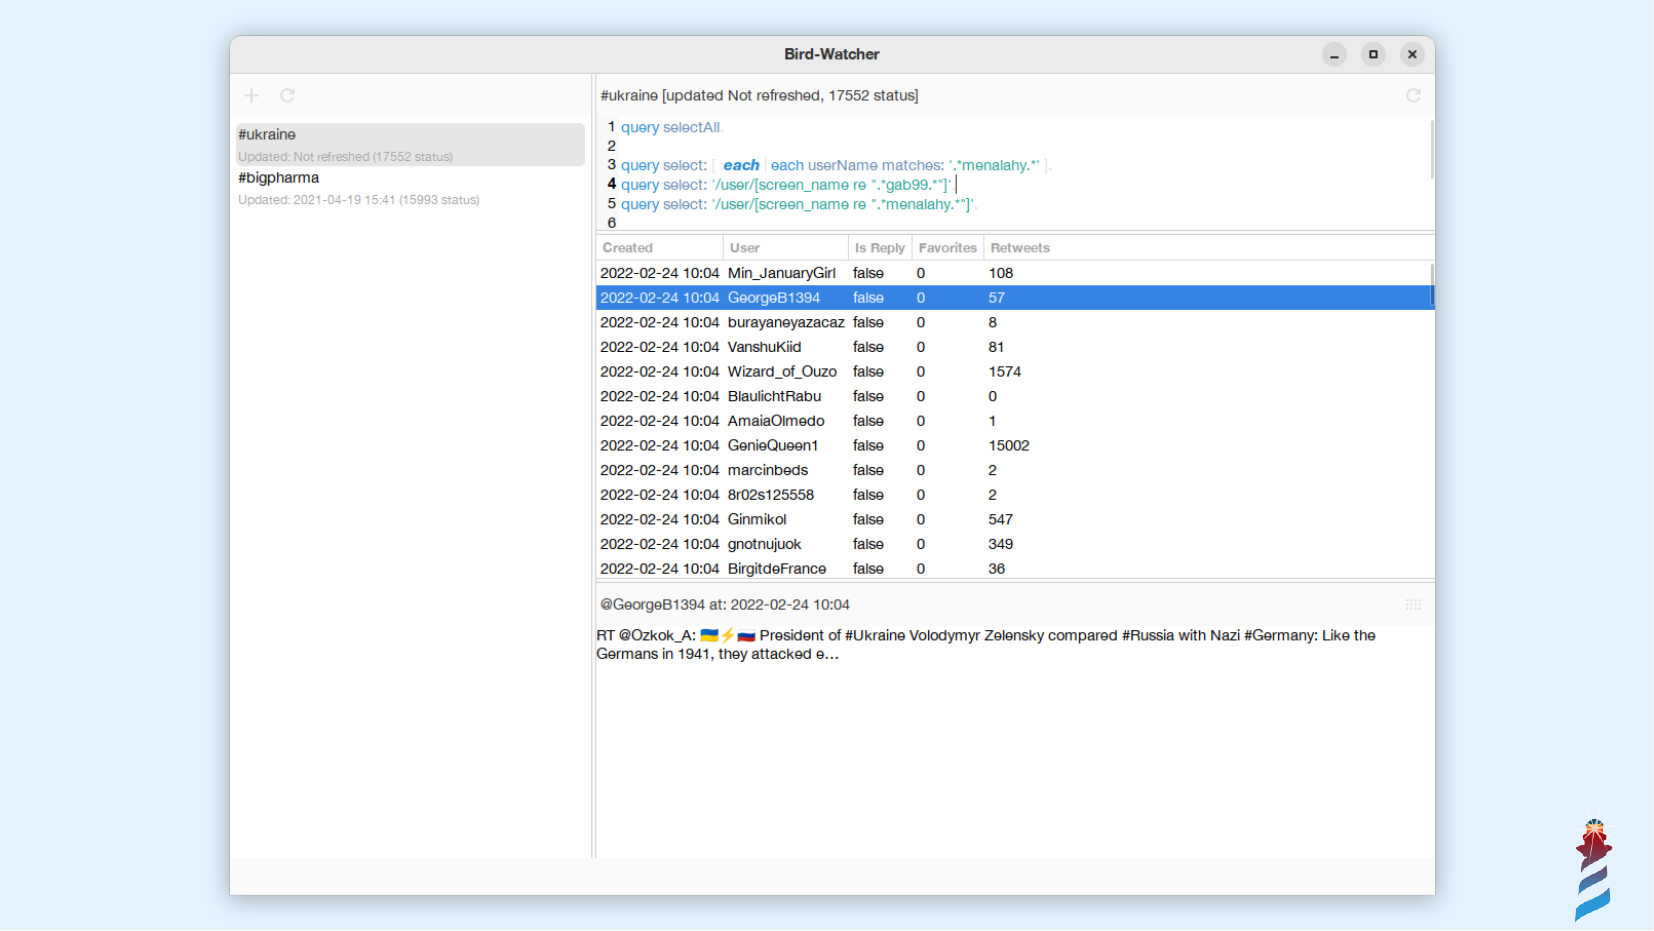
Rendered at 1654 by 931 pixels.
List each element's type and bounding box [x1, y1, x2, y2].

picture [194, 3, 1471, 931]
picture [1535, 810, 1650, 925]
